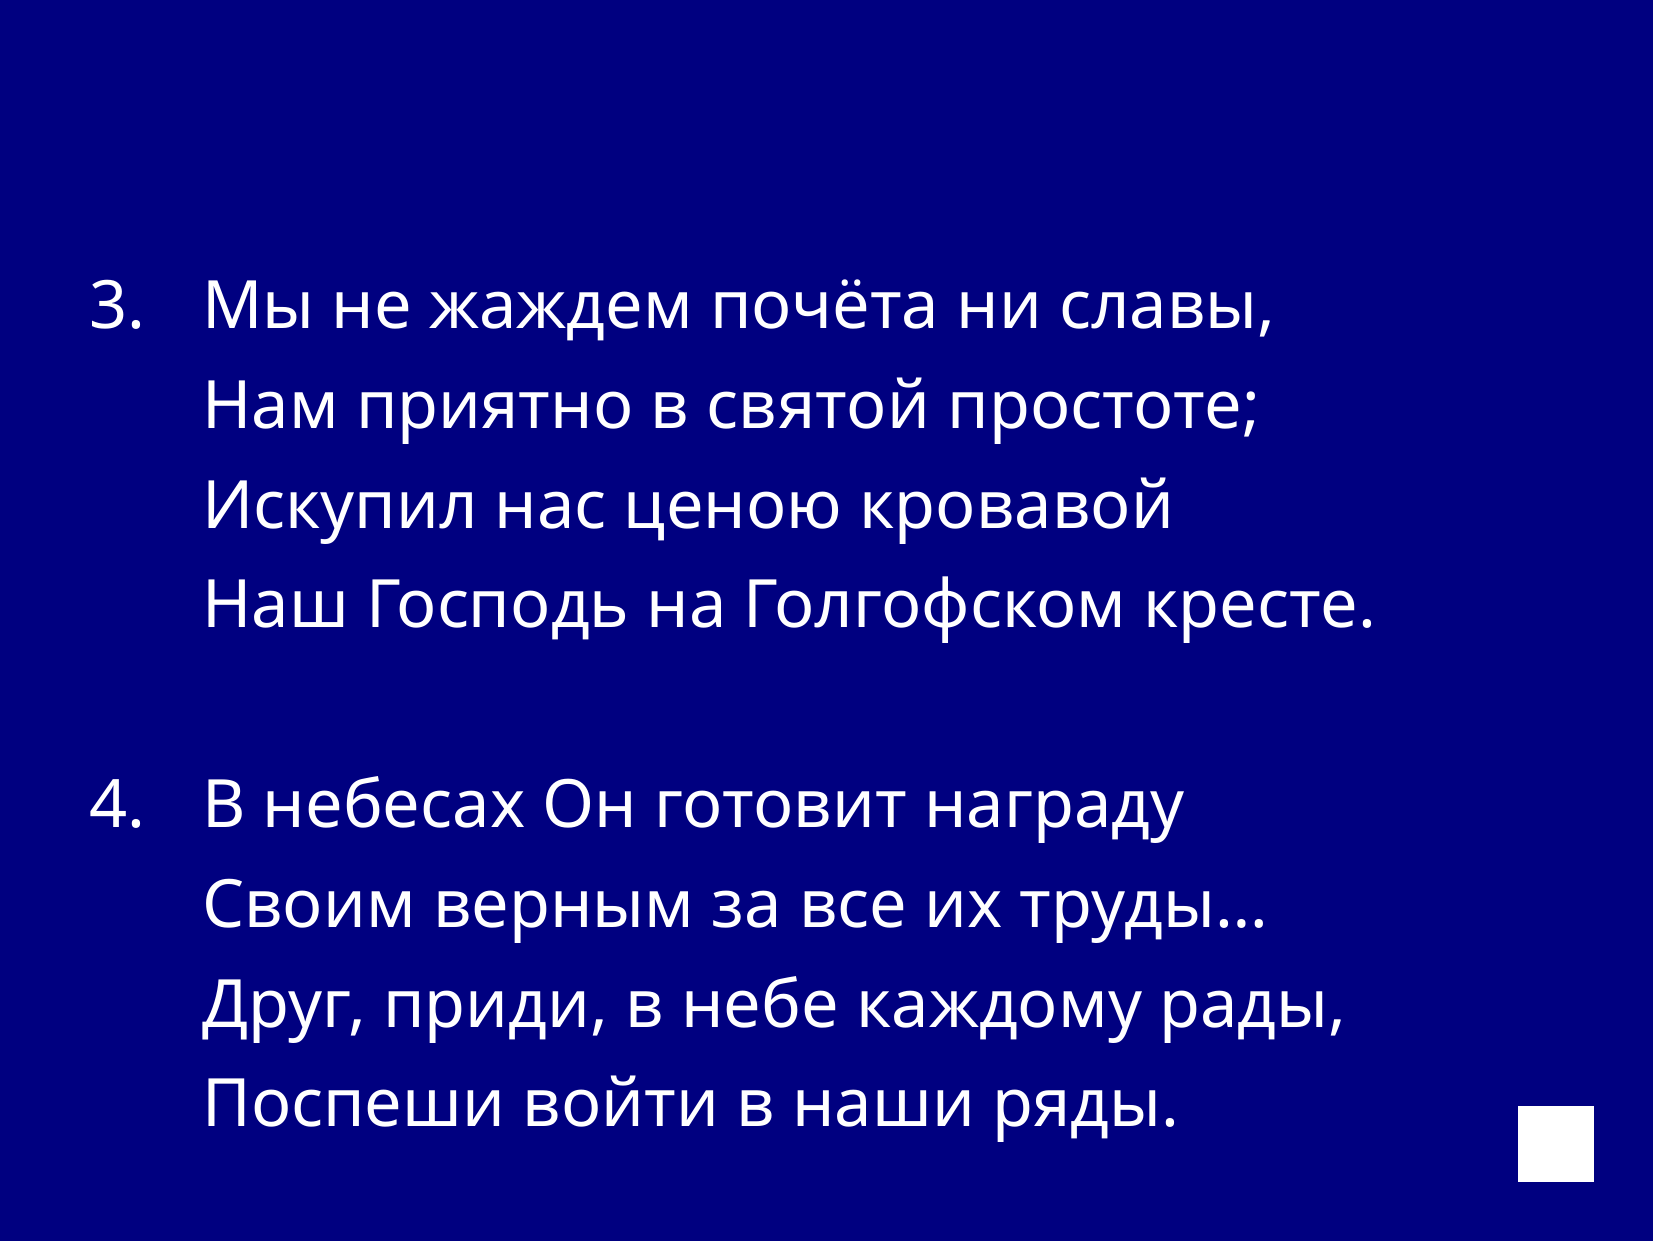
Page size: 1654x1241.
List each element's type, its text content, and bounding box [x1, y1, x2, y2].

text_box 3. Мы не жаждем почёта ни славы, Нам приятно в святой простоте; Искупил нас ценою кровавой Наш Господь на Голгофском кресте. 4. В небесах Он готовит награду Своим верным за все их труды… Друг, приди, в небе каждому рады, Поспеши войти в наши ряды. [75, 150, 1576, 1163]
text_box [1518, 1106, 1594, 1182]
